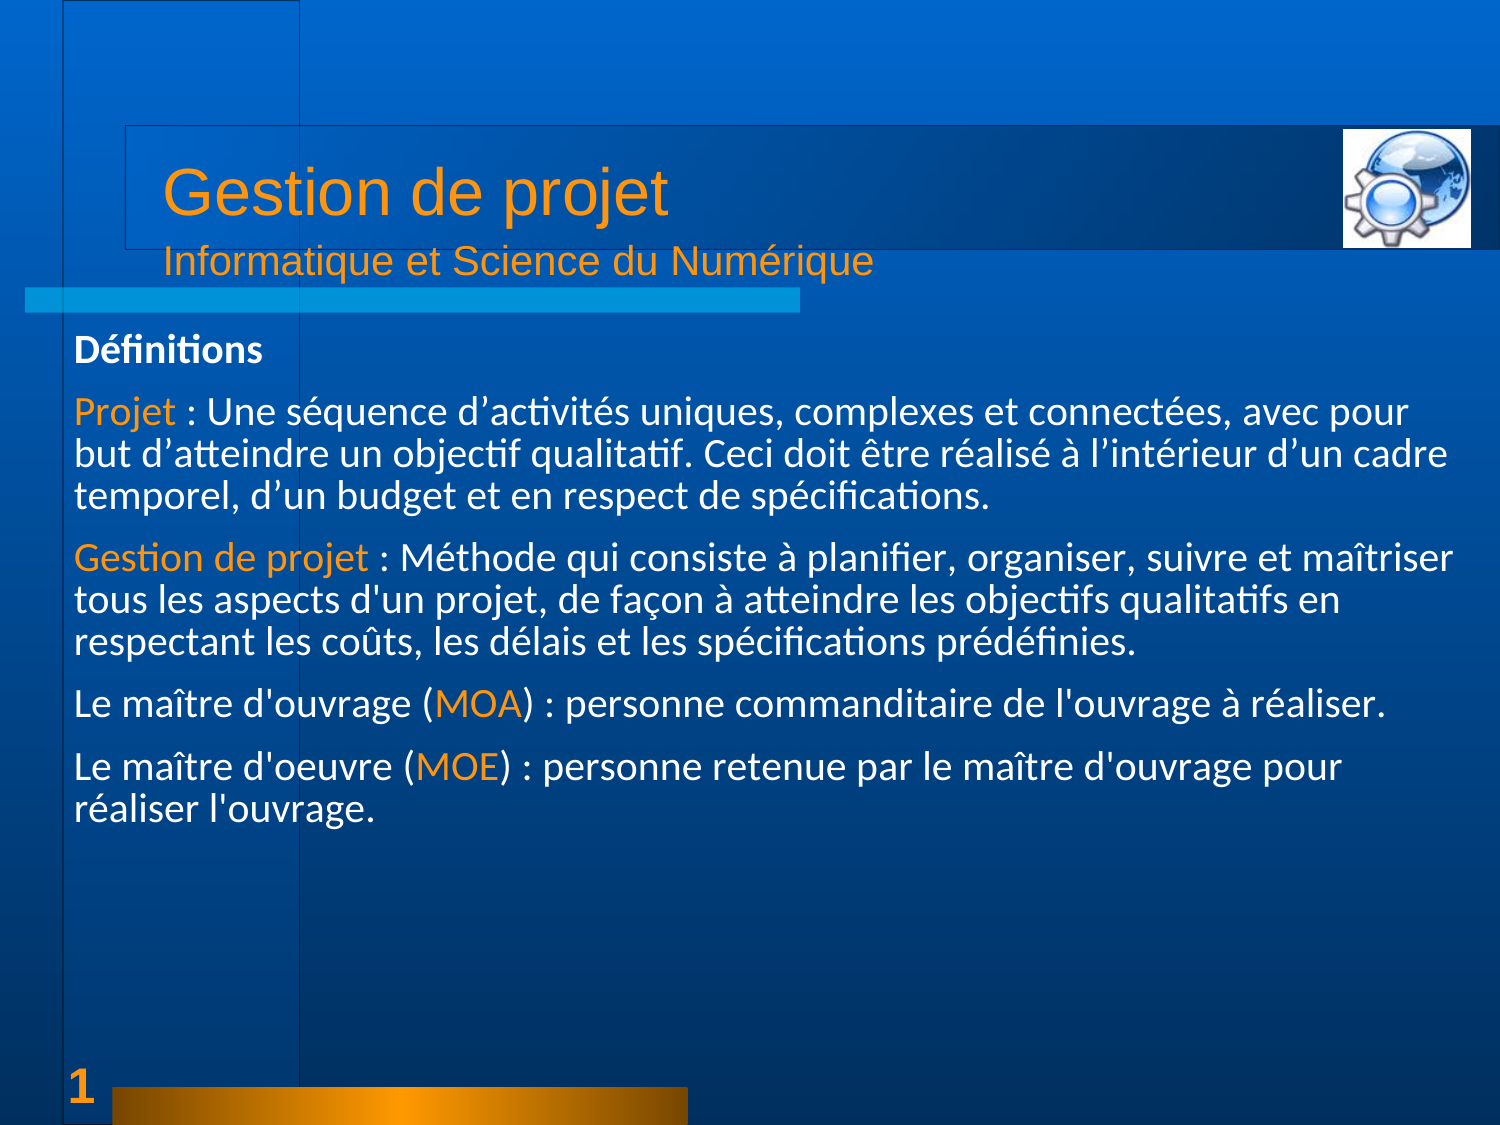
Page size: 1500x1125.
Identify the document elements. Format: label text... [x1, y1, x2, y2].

text_box Définitions Projet : Une séquence d’activités uniques, complexes et connectées, avec pour but d’atteindre un objectif qualitatif. Ceci doit être réalisé à l’intérieur d’un cadre temporel, d’un budget et en respect de spécifications. Gestion de projet : Méthode qui consiste à planifier, organiser, suivre et maîtriser tous les aspects d'un projet, de façon à atteindre les objectifs qualitatifs en respectant les coûts, les délais et les spécifications prédéfinies. Le maître d'ouvrage (MOA) : personne commanditaire de l'ouvrage à réaliser. Le maître d'oeuvre (MOE) : personne retenue par le maître d'ouvrage pour réaliser l'ouvrage. [59, 324, 1477, 975]
picture [1343, 129, 1471, 248]
